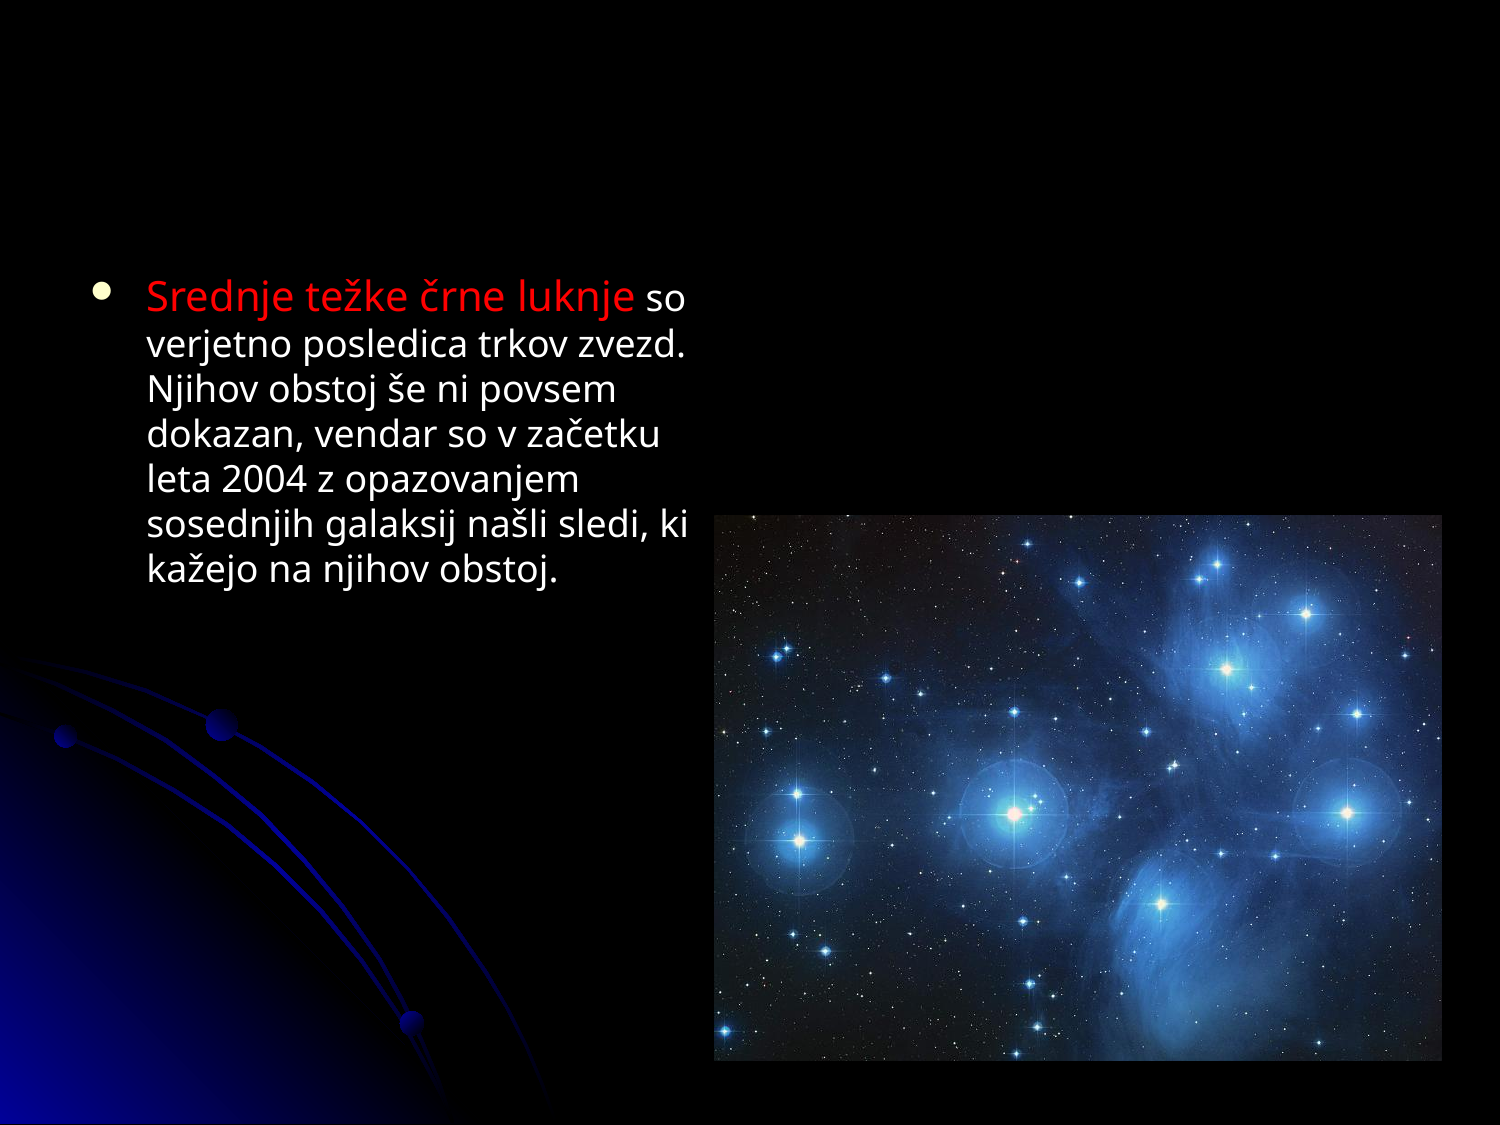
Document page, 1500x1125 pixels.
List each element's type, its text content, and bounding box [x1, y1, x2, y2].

picture [714, 515, 1442, 1061]
list Srednje težke črne luknje so verjetno posledica trkov zvezd. Njihov obstoj še ni povsem dokazan, vendar so v začetku leta 2004 z opazovanjem sosednjih galaksij našli sledi, ki kažejo na njihov obstoj. [75, 262, 738, 622]
